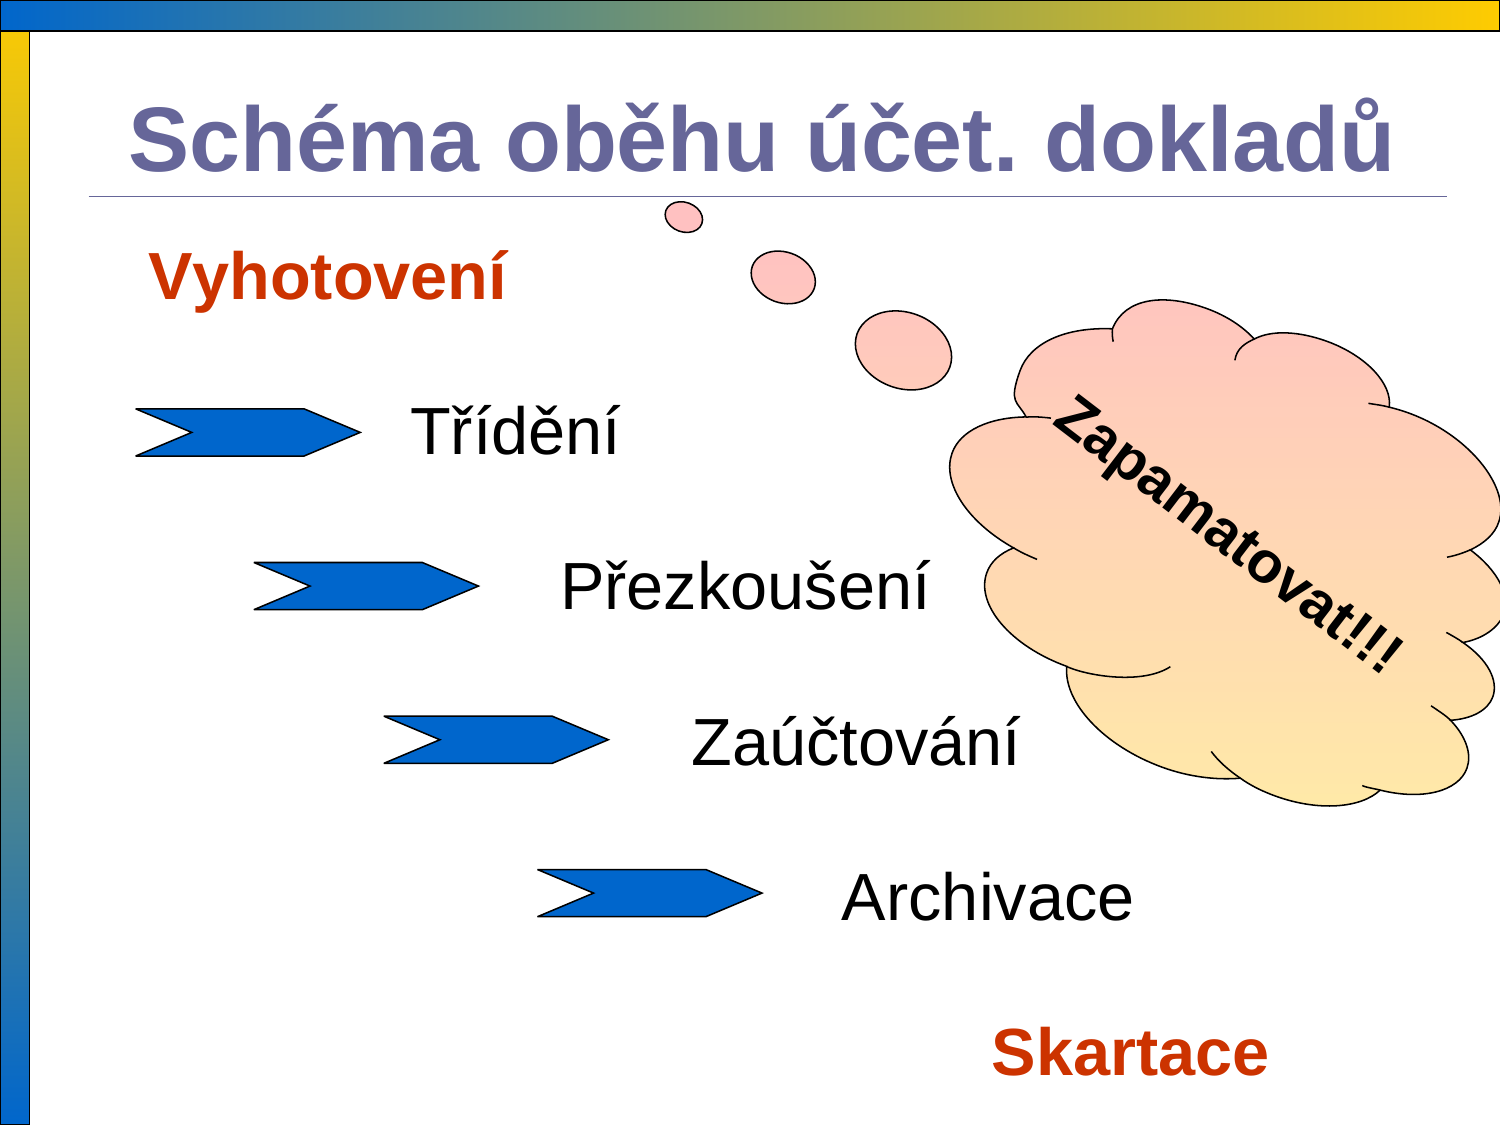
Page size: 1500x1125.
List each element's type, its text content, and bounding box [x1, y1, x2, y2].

text_box [253, 562, 479, 610]
list Vyhotovení Třídění Přezkoušení Zaúčtování Archivace Skartace [76, 234, 1427, 1125]
text_box [0, 0, 1500, 1125]
text_box [949, 299, 1500, 806]
text_box [135, 408, 361, 457]
text_box [855, 310, 952, 390]
text_box [383, 716, 609, 764]
text_box [751, 251, 816, 304]
text_box [537, 869, 762, 917]
text_box Zapamatovat!!! [1027, 361, 1451, 714]
text_box [665, 201, 703, 233]
title Schéma oběhu účet. dokladů [64, 54, 1461, 198]
